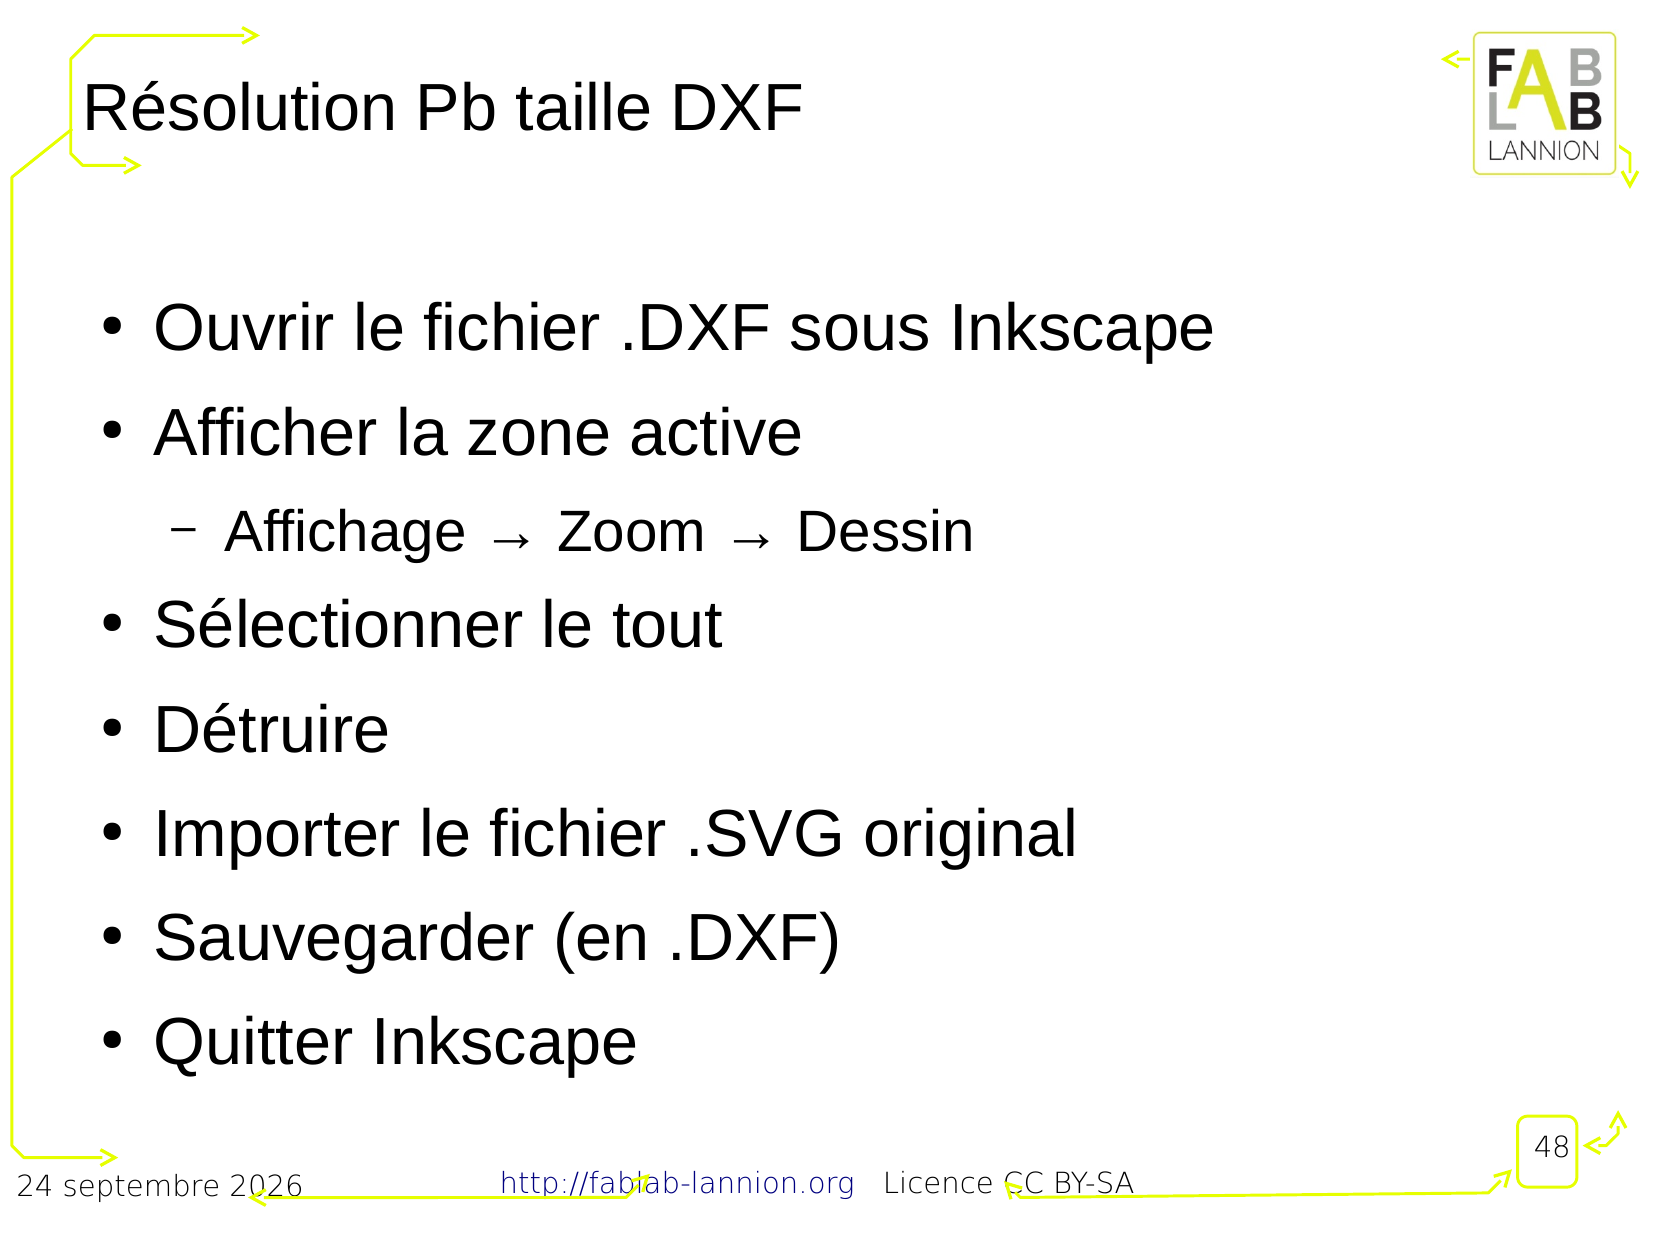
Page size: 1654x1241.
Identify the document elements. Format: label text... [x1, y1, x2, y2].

list Ouvrir le fichier .DXF sous Inkscape Afficher la zone active Affichage → Zoom → Dessin Sélectionner le tout Détruire Importer le fichier .SVG original Sauvegarder (en .DXF) Quitter Inkscape [82, 290, 1571, 1010]
title Résolution Pb taille DXF [82, 49, 1441, 166]
picture [1470, 29, 1619, 178]
